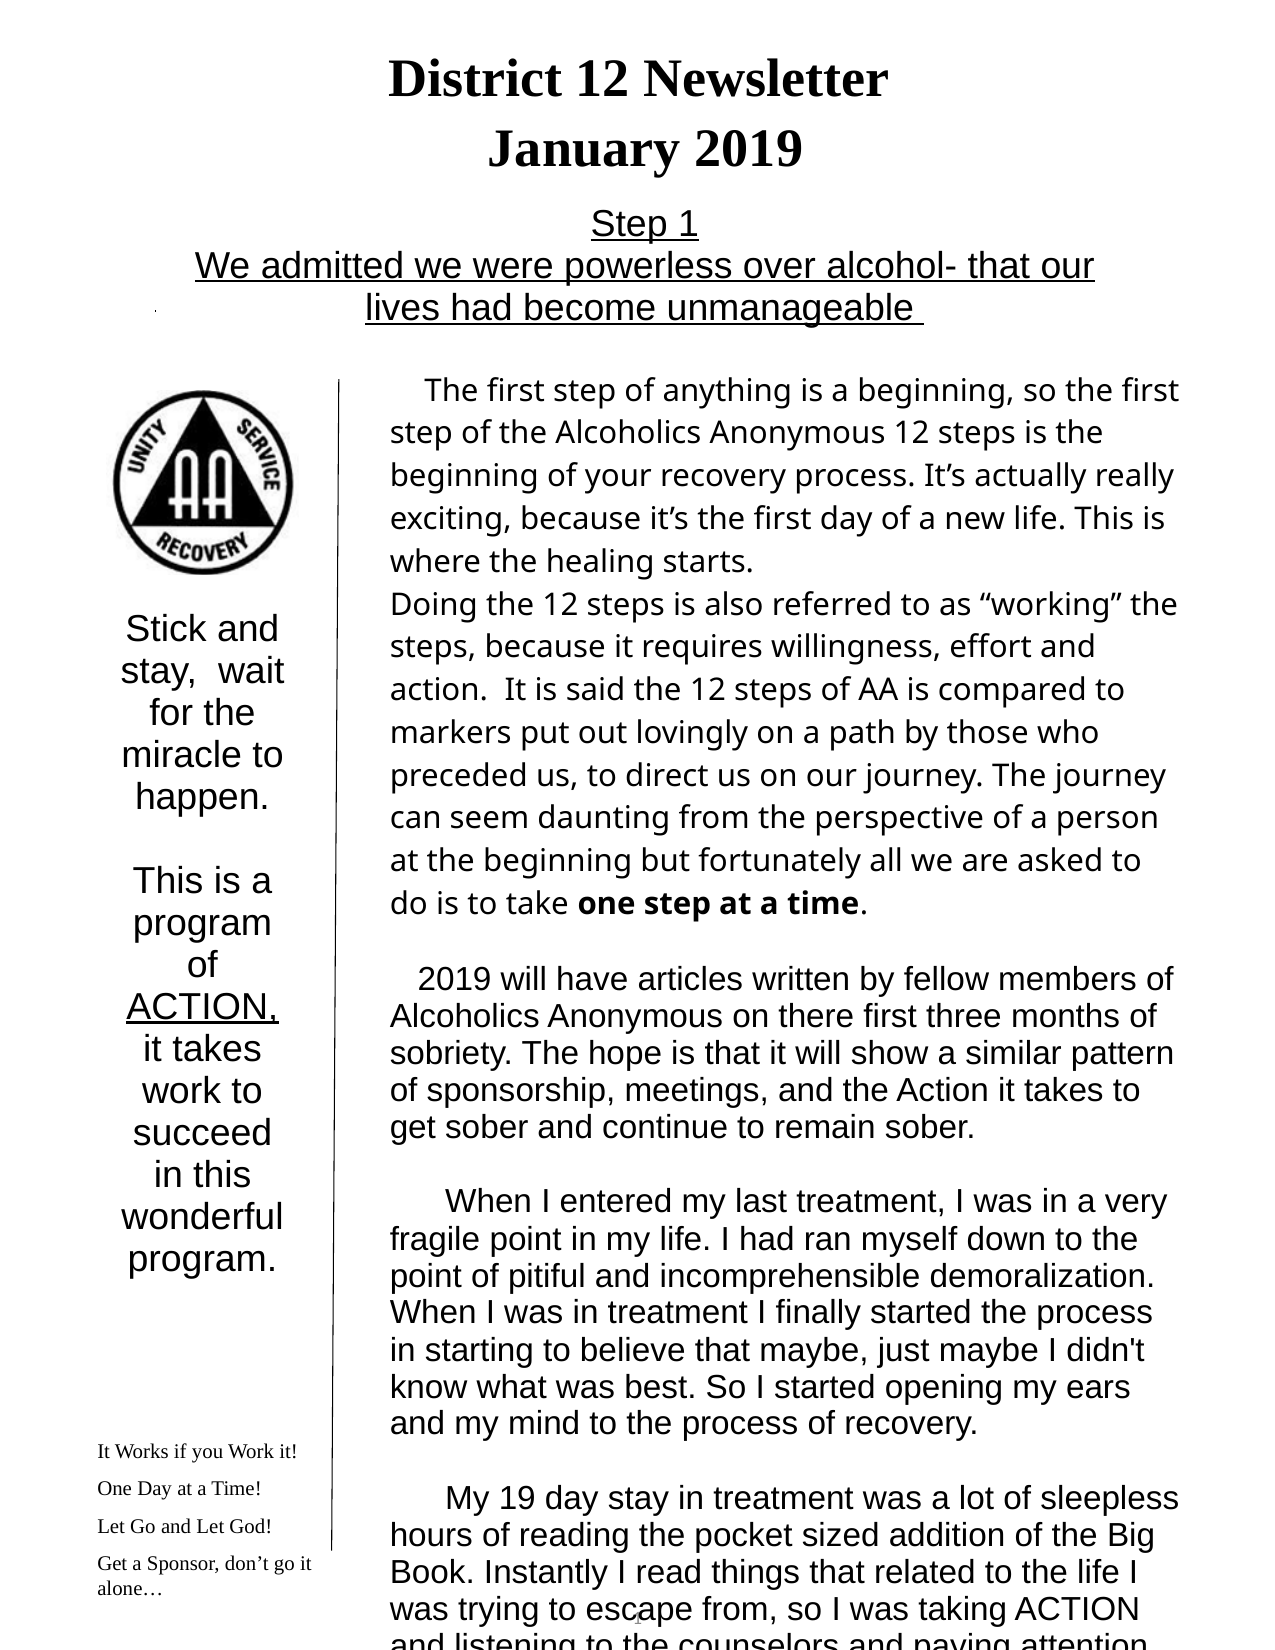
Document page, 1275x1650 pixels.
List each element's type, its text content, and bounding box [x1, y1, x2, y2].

text_box Step 1 We admitted we were powerless over alcohol- that our lives had become unmanageable [180, 195, 1174, 354]
table_header The first step of anything is a beginning, so the first step of the Alcoholics Anonymous 12 steps is the beginning of your recovery process. It’s actually really exciting, because it’s the first day of a new life. This is where the healing starts. Doing the 12 steps is also referred to as “working” the steps, because it requires willingness, effort and action. It is said the 12 steps of AA is compared to markers put out lovingly on a path by those who preceded us, to direct us on our journey. The journey can seem daunting from the perspective of a person at the beginning but fortunately all we are asked to do is to take one step at a time. 2019 will have articles written by fellow members of Alcoholics Anonymous on there first three months of sobriety. The hope is that it will show a similar pattern of sponsorship, meetings, and the Action it takes to get sober and continue to remain sober. When I entered my last treatment, I was in a very fragile point in my life. I had ran myself down to the point of pitiful and incomprehensible demoralization. When I was in treatment I finally started the process in starting to believe that maybe, just maybe I didn't know what was best. So I started opening my ears and my mind to the process of recovery. My 19 day stay in treatment was a lot of sleepless hours of reading the pocket sized addition of the Big Book. Instantly I read things that related to the life I was trying to escape from, so I was taking ACTION and listening to the counselors and paying attention . [376, 361, 1200, 1650]
text_box District 12 Newsletter January 2019 [88, 30, 1199, 217]
picture [106, 390, 299, 575]
text_box [75, 600, 331, 1650]
text_box Stick and stay, wait for the miracle to happen. This is a program of ACTION, it takes work to succeed in this wonderful program. [105, 600, 301, 1329]
text_box It Works if you Work it! One Day at a Time! Let Go and Let God! Get a Sponsor, don’t go it alone… [331, 1200, 339, 1645]
text_box [150, 230, 1275, 1313]
